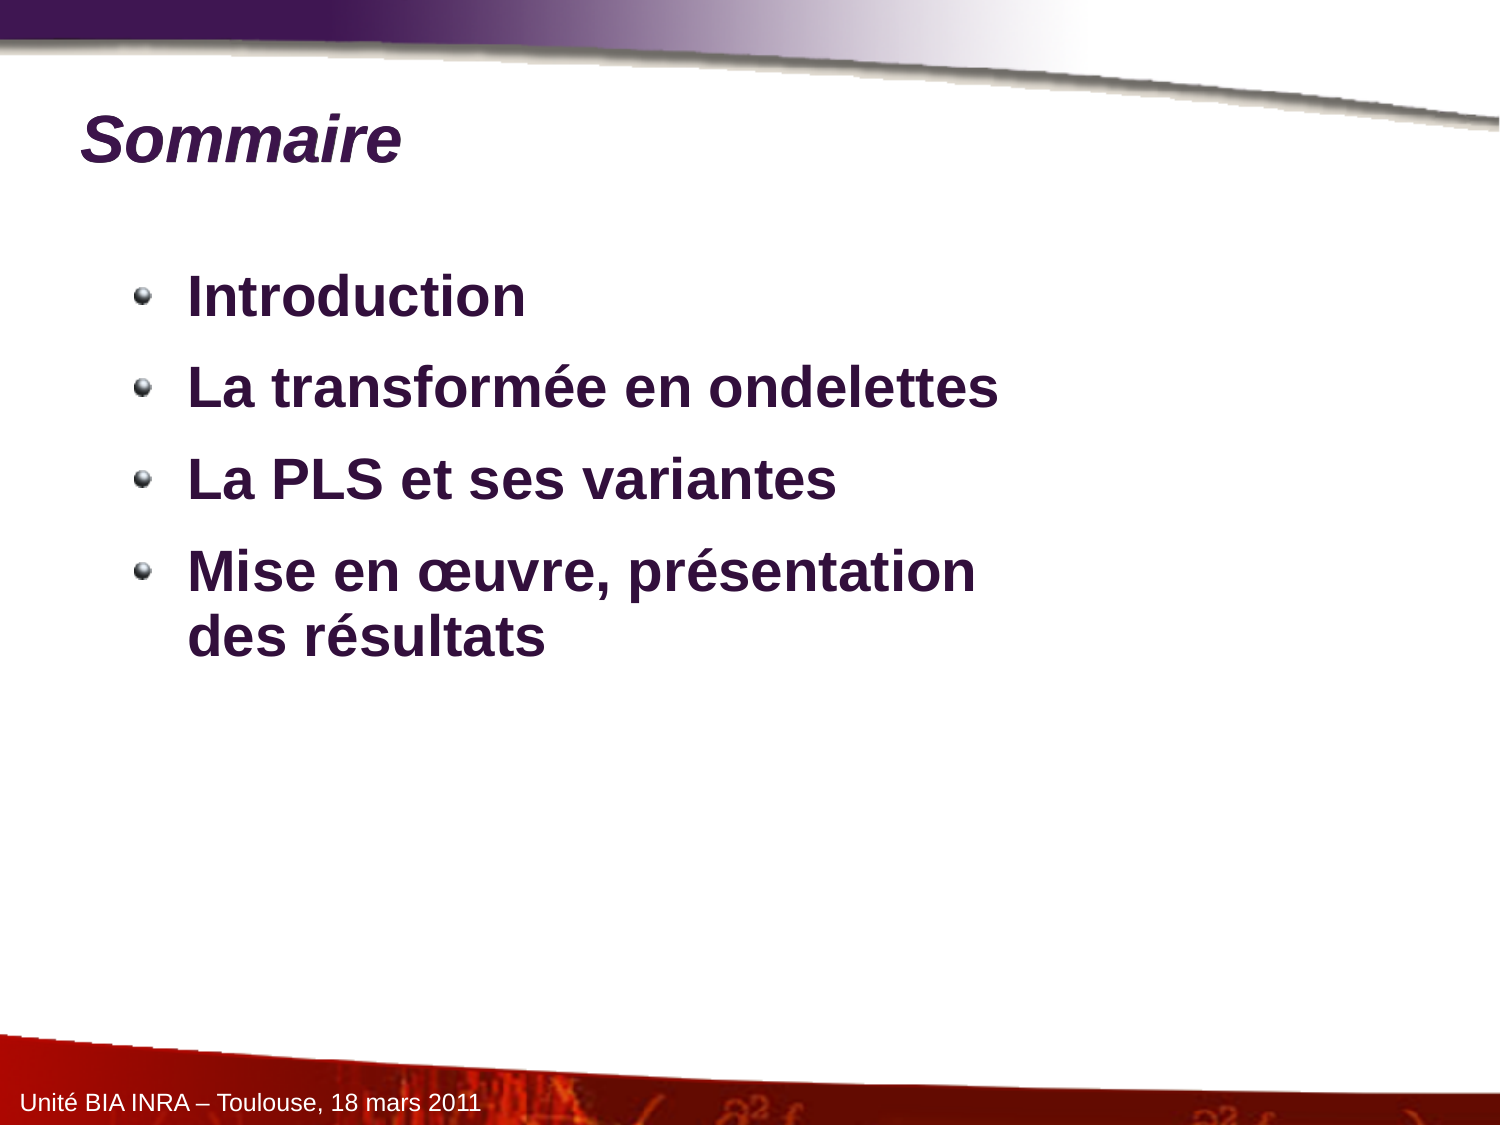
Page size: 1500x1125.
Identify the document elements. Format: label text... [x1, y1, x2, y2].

title Sommaire [80, 101, 709, 177]
picture [0, 1022, 1500, 1125]
list Introduction La transformée en ondelettes La PLS et ses variantes Mise en œuvre, présentation des résultats [116, 263, 1034, 677]
picture [0, 0, 1500, 154]
